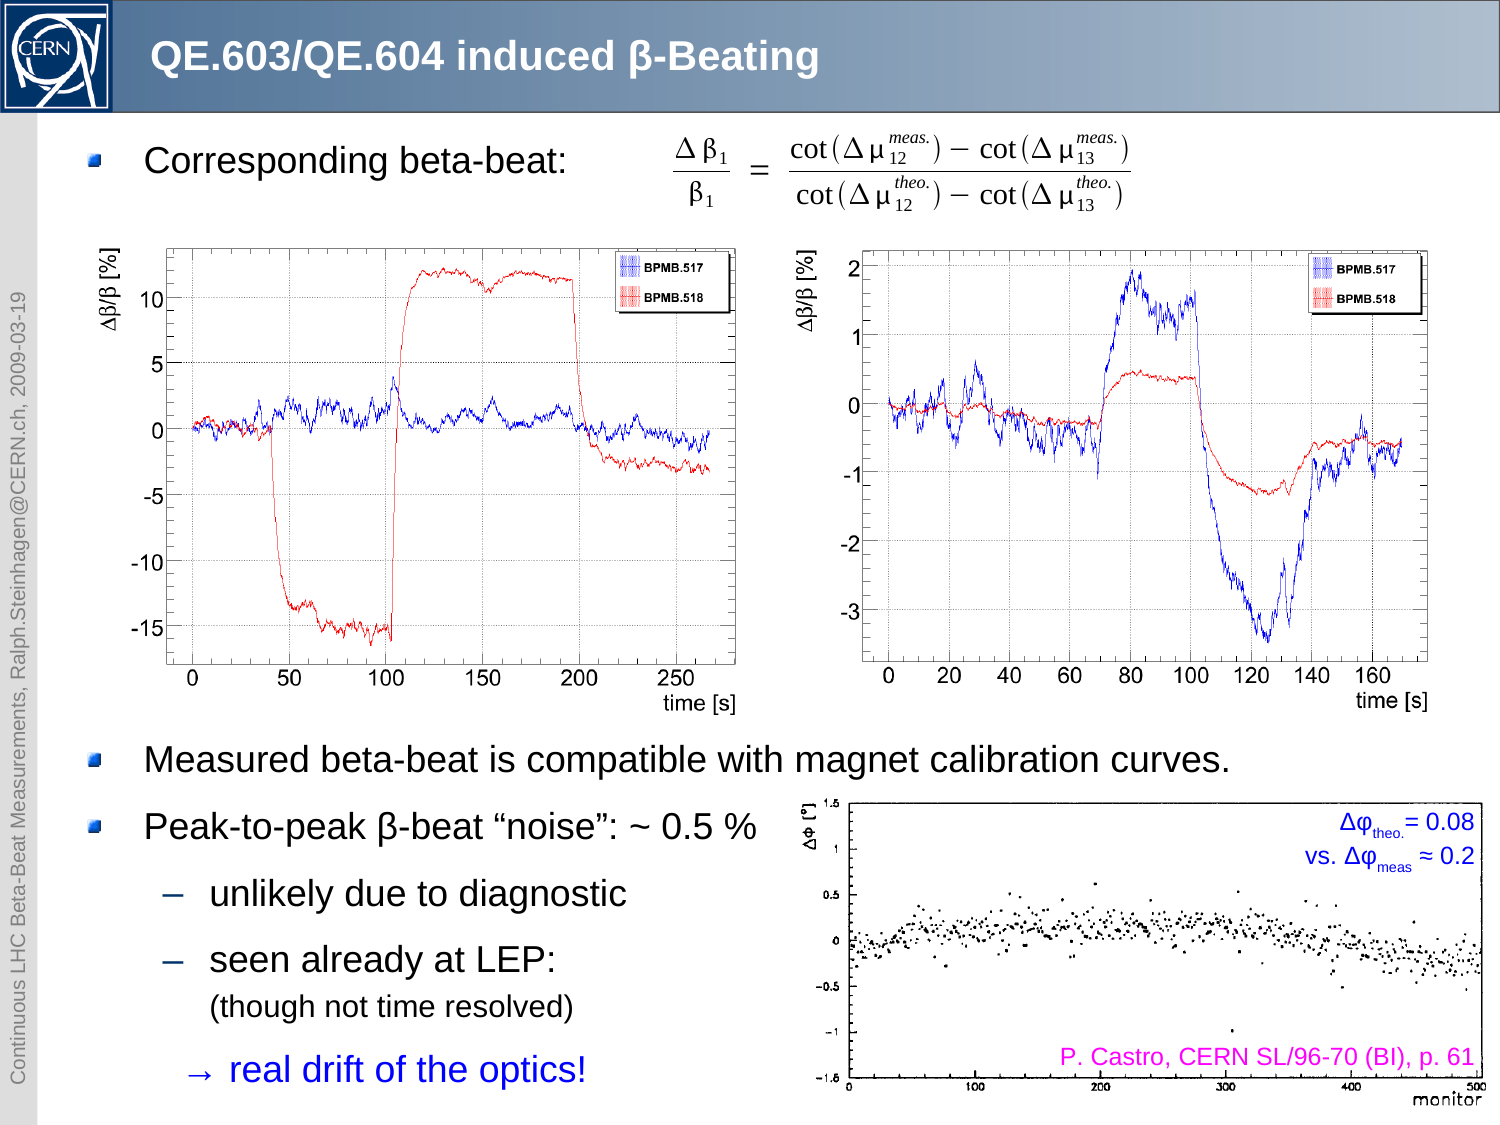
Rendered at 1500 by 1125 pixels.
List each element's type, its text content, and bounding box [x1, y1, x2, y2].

text_box P. Castro, CERN SL/96-70 (BI), p. 61 [1045, 1034, 1491, 1078]
picture [784, 241, 1440, 719]
picture [0, 0, 113, 113]
list Corresponding beta-beat: Measured beta-beat is compatible with magnet calibration curves. Peak-to-peak β-beat “noise”: ~ 0.5 % unlikely due to diagnostic seen already at LEP: (though not time resolved) → real drift of the optics! [87, 137, 1438, 1091]
text_box Δφtheo.= 0.08 vs. Δφmeas ≈ 0.2 [1290, 800, 1491, 883]
chart [664, 126, 1140, 216]
picture [87, 239, 748, 722]
picture [780, 788, 1495, 1114]
title QE.603/QE.604 induced β-Beating [150, 7, 1201, 106]
